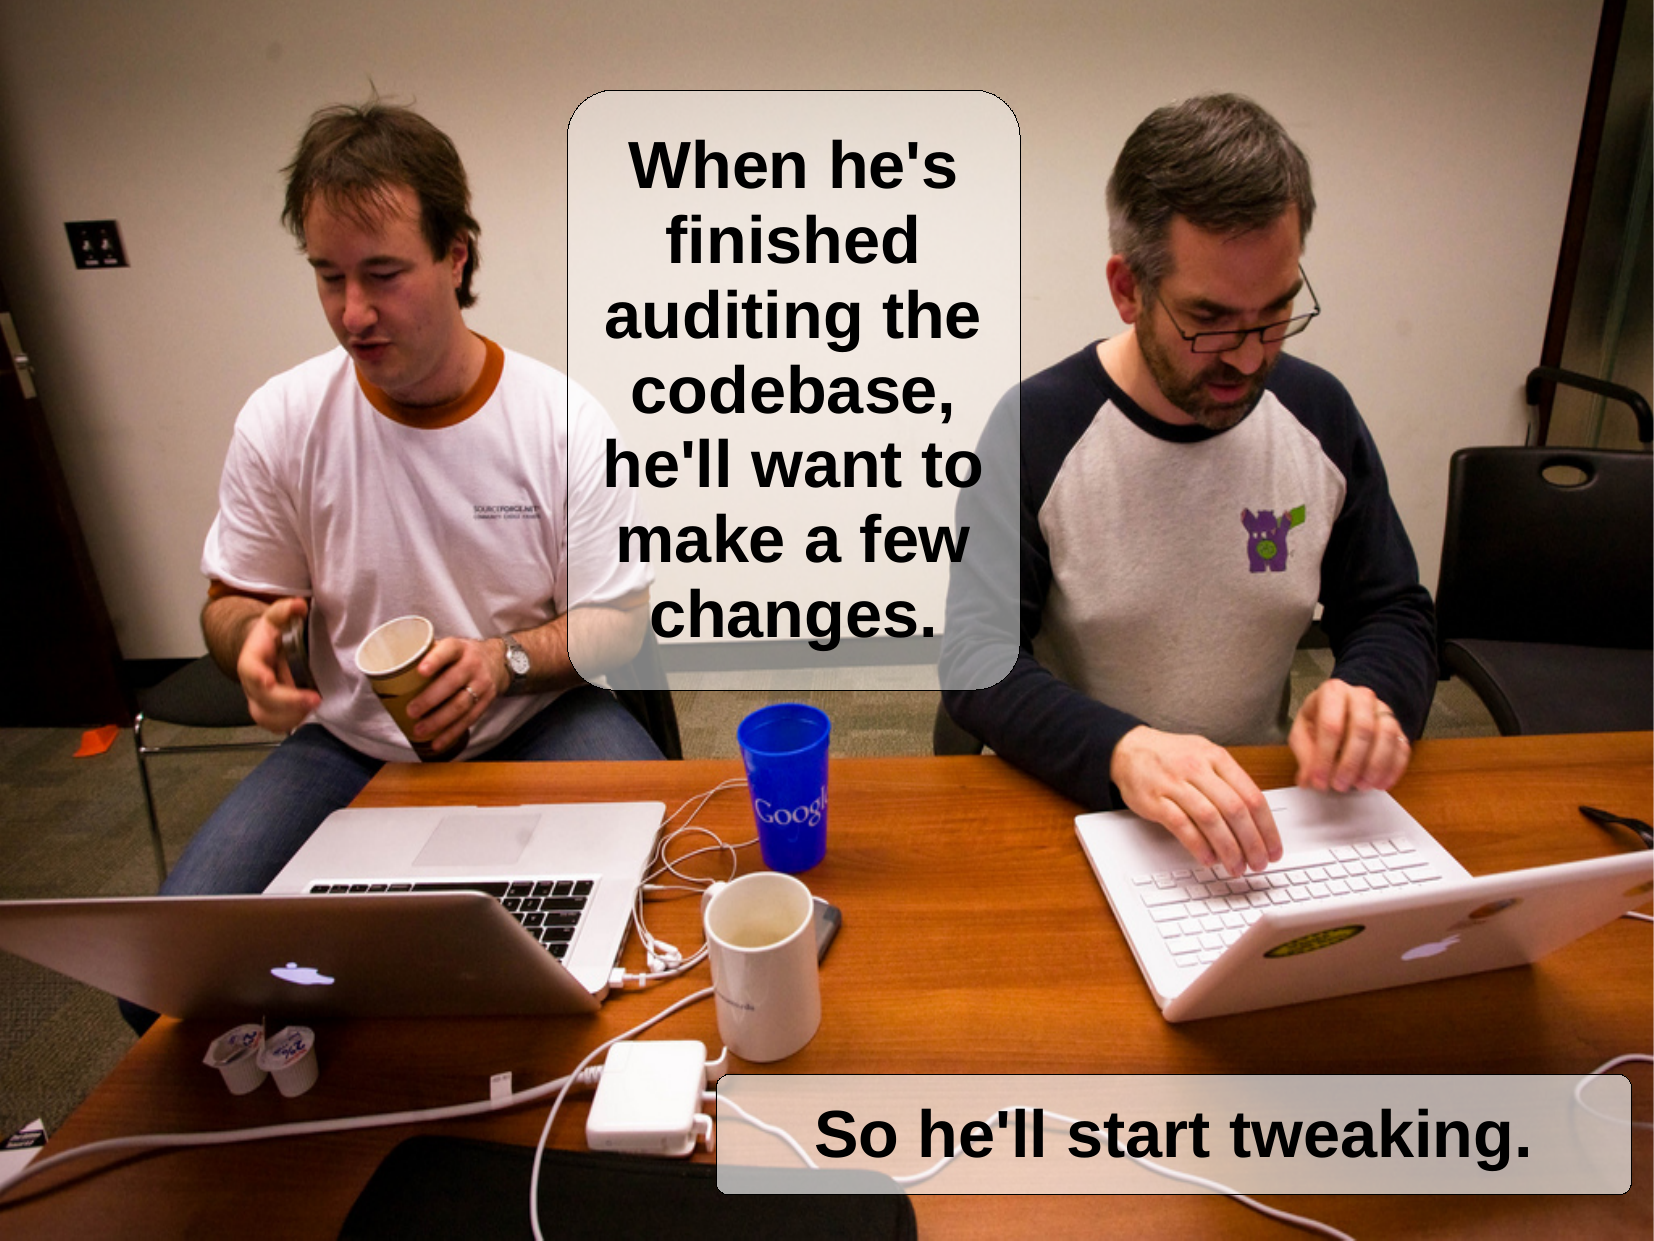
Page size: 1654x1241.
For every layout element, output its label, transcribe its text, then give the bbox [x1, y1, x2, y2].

text_box So he'll start tweaking. [716, 1074, 1632, 1195]
text_box When he's finished auditing the codebase, he'll want to make a few changes. [567, 90, 1021, 691]
picture [0, 0, 1654, 1241]
